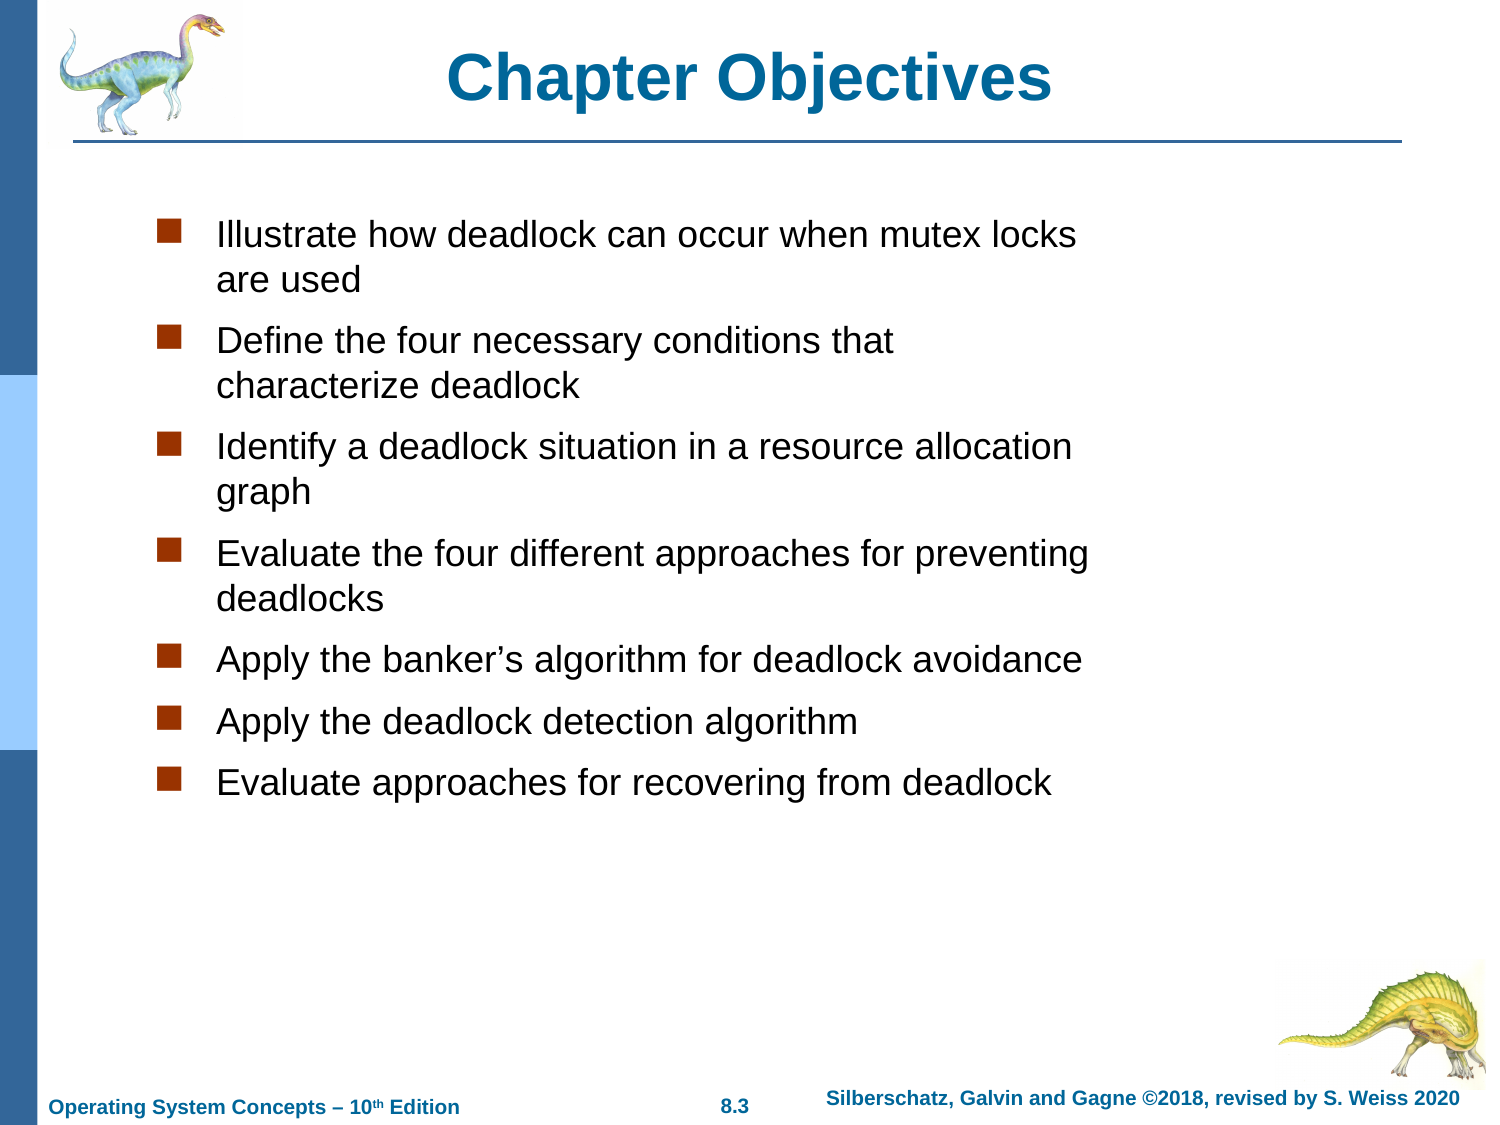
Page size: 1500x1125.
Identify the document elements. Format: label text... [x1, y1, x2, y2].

picture [1275, 959, 1486, 1095]
list Illustrate how deadlock can occur when mutex locks are used Define the four necessary conditions that characterize deadlock Identify a deadlock situation in a resource allocation graph Evaluate the four different approaches for preventing deadlocks Apply the banker’s algorithm for deadlock avoidance Apply the deadlock detection algorithm Evaluate approaches for recovering from deadlock [144, 202, 1123, 941]
title Chapter Objectives [75, 26, 1426, 122]
picture [46, 0, 243, 149]
